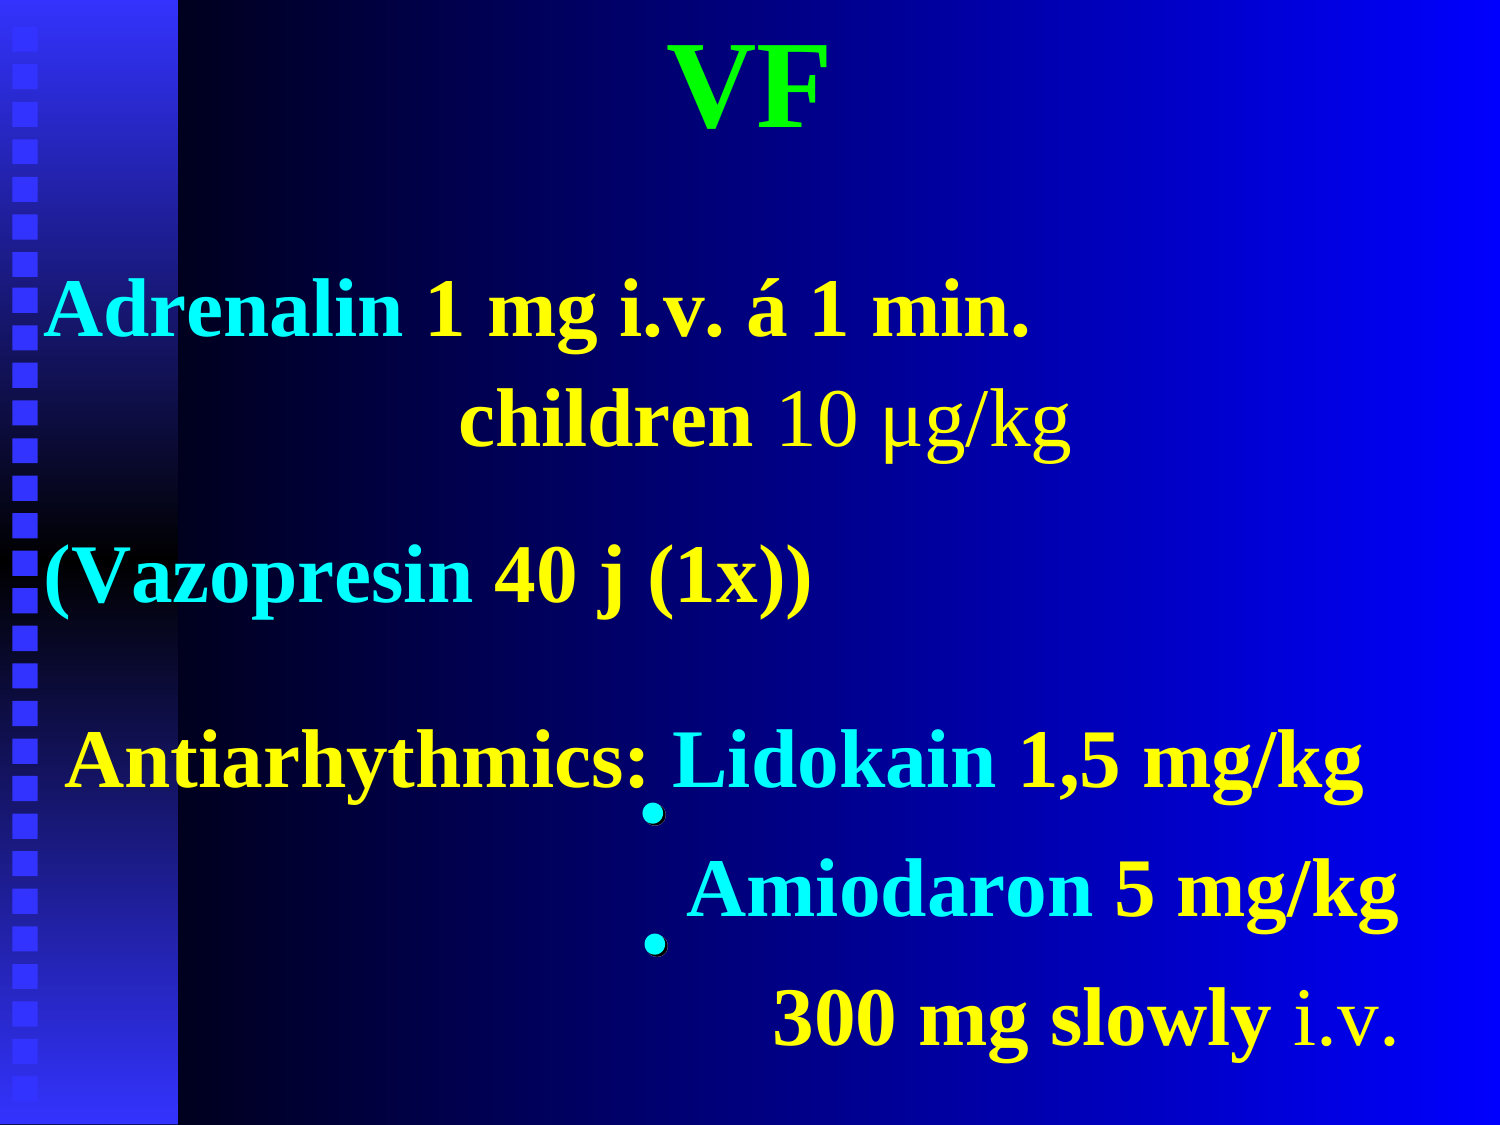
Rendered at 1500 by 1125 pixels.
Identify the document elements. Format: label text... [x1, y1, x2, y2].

text_box [642, 802, 664, 824]
text_box VF [651, 14, 848, 162]
text_box [644, 933, 666, 955]
text_box Adrenalin 1 mg i.v. á 1 min. children 10 μg/kg (Vazopresin 40 j (1x)) Antiarhythmics: Lidokain 1,5 mg/kg Amiodaron 5 mg/kg 300 mg slowly i.v. [7, 258, 1500, 1072]
